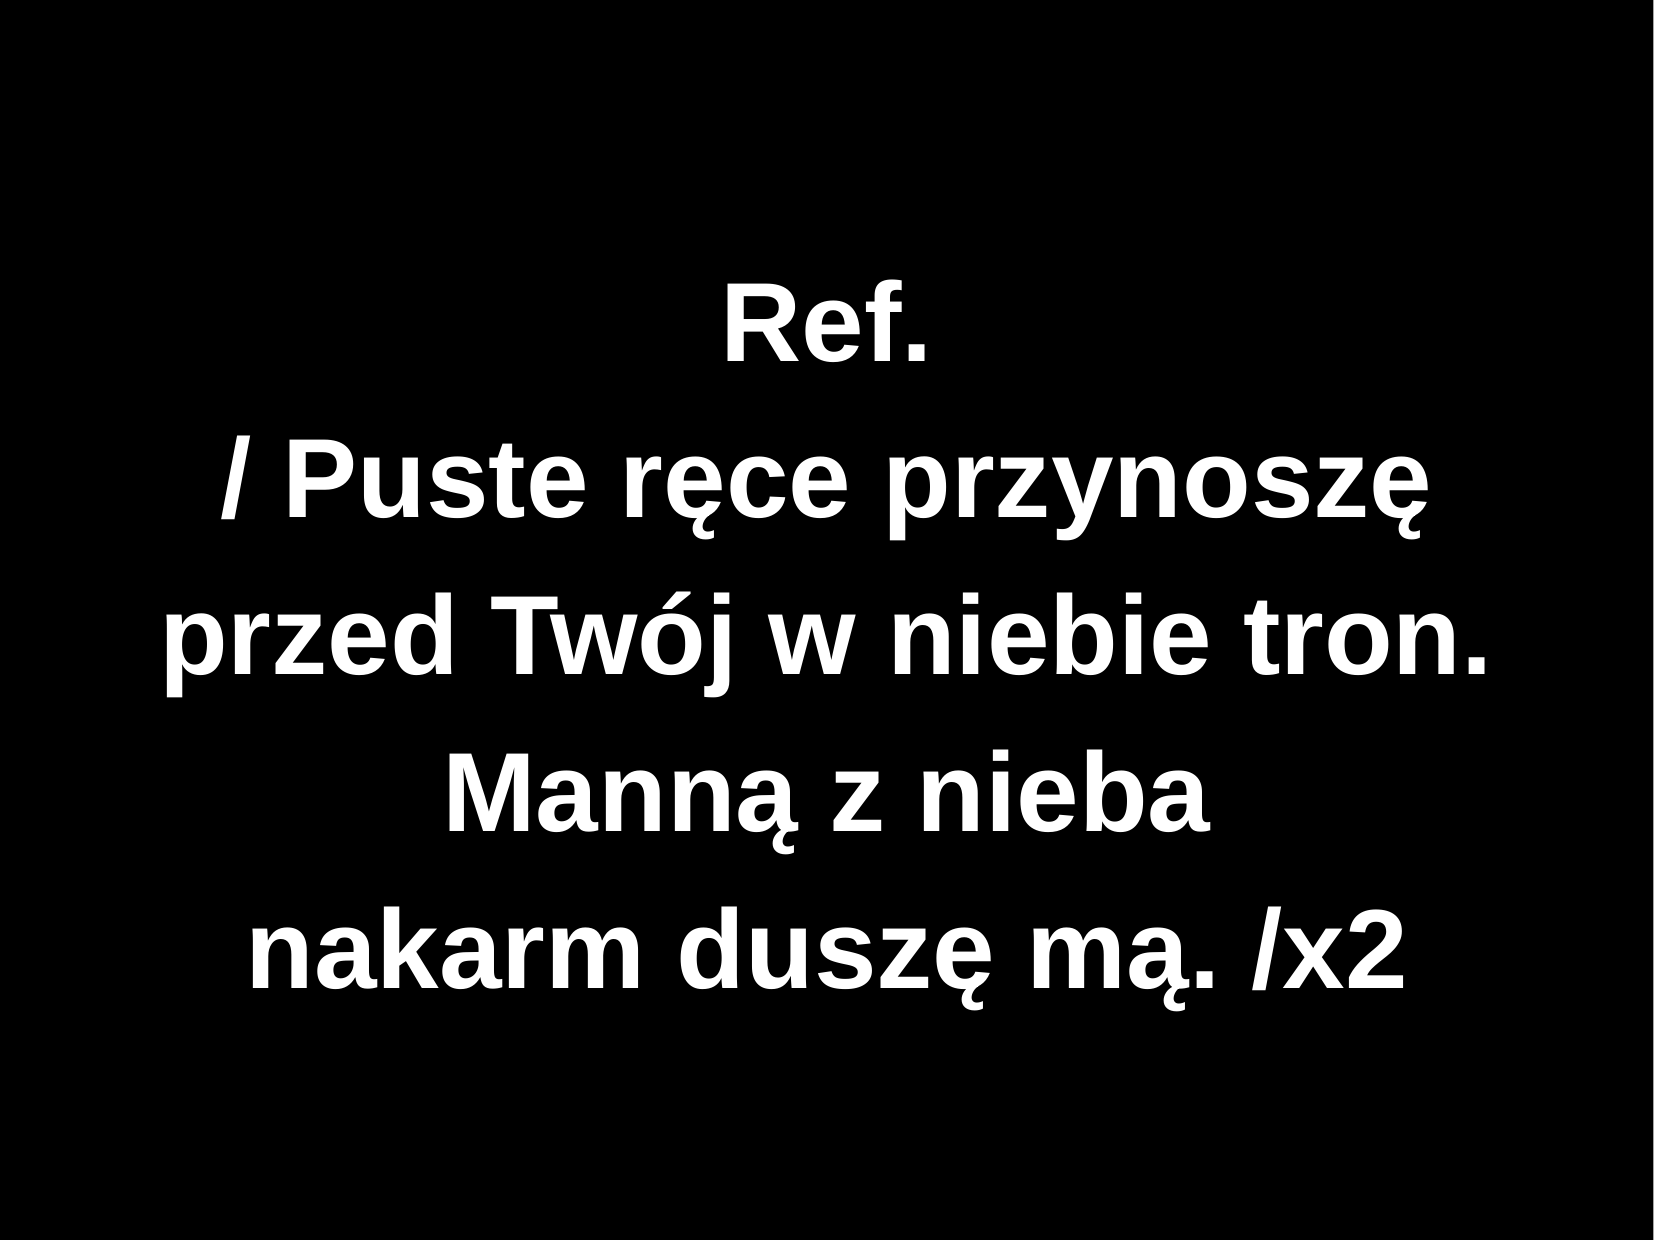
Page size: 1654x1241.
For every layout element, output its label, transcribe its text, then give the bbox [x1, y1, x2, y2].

subtitle Ref. / Puste ręce przynoszę przed Twój w niebie tron. Manną z nieba nakarm duszę mą. /x2 [0, 0, 1654, 1241]
